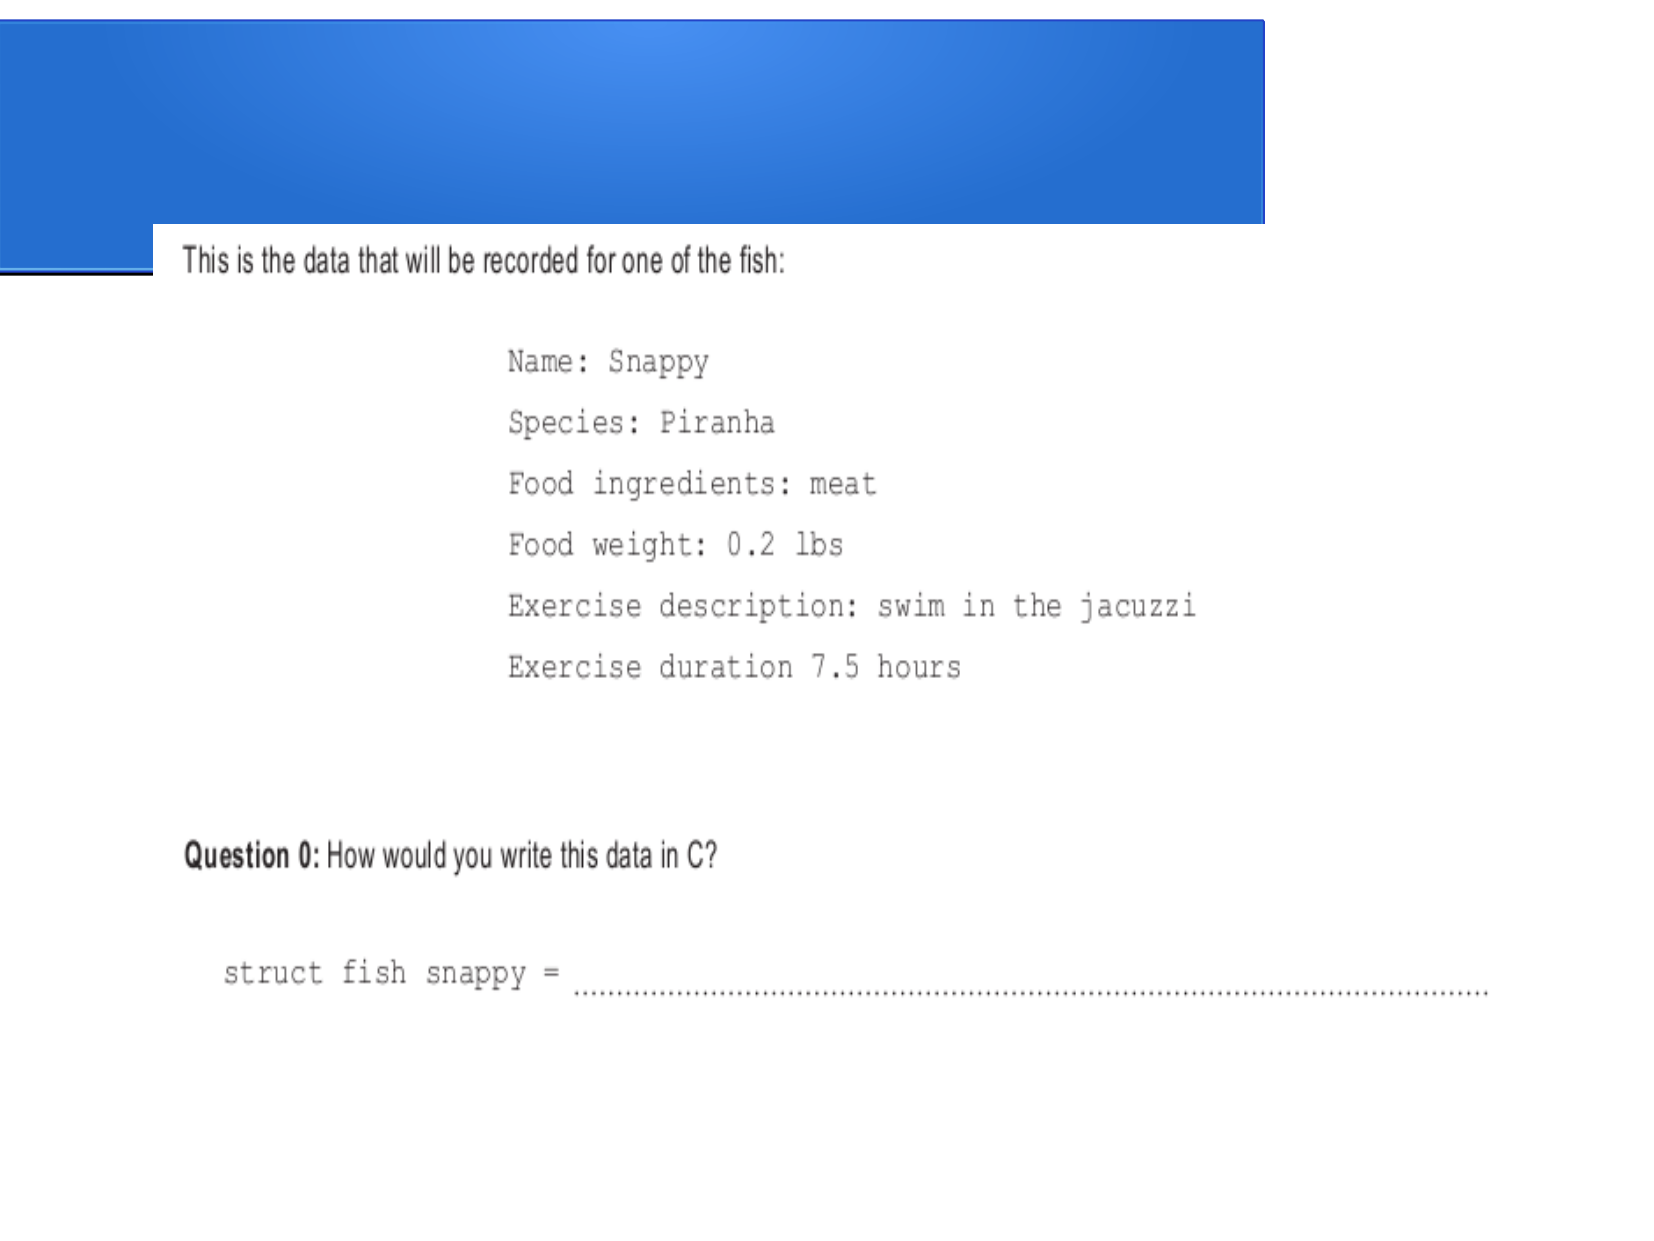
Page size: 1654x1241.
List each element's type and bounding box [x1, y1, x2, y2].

picture [153, 224, 1512, 1087]
